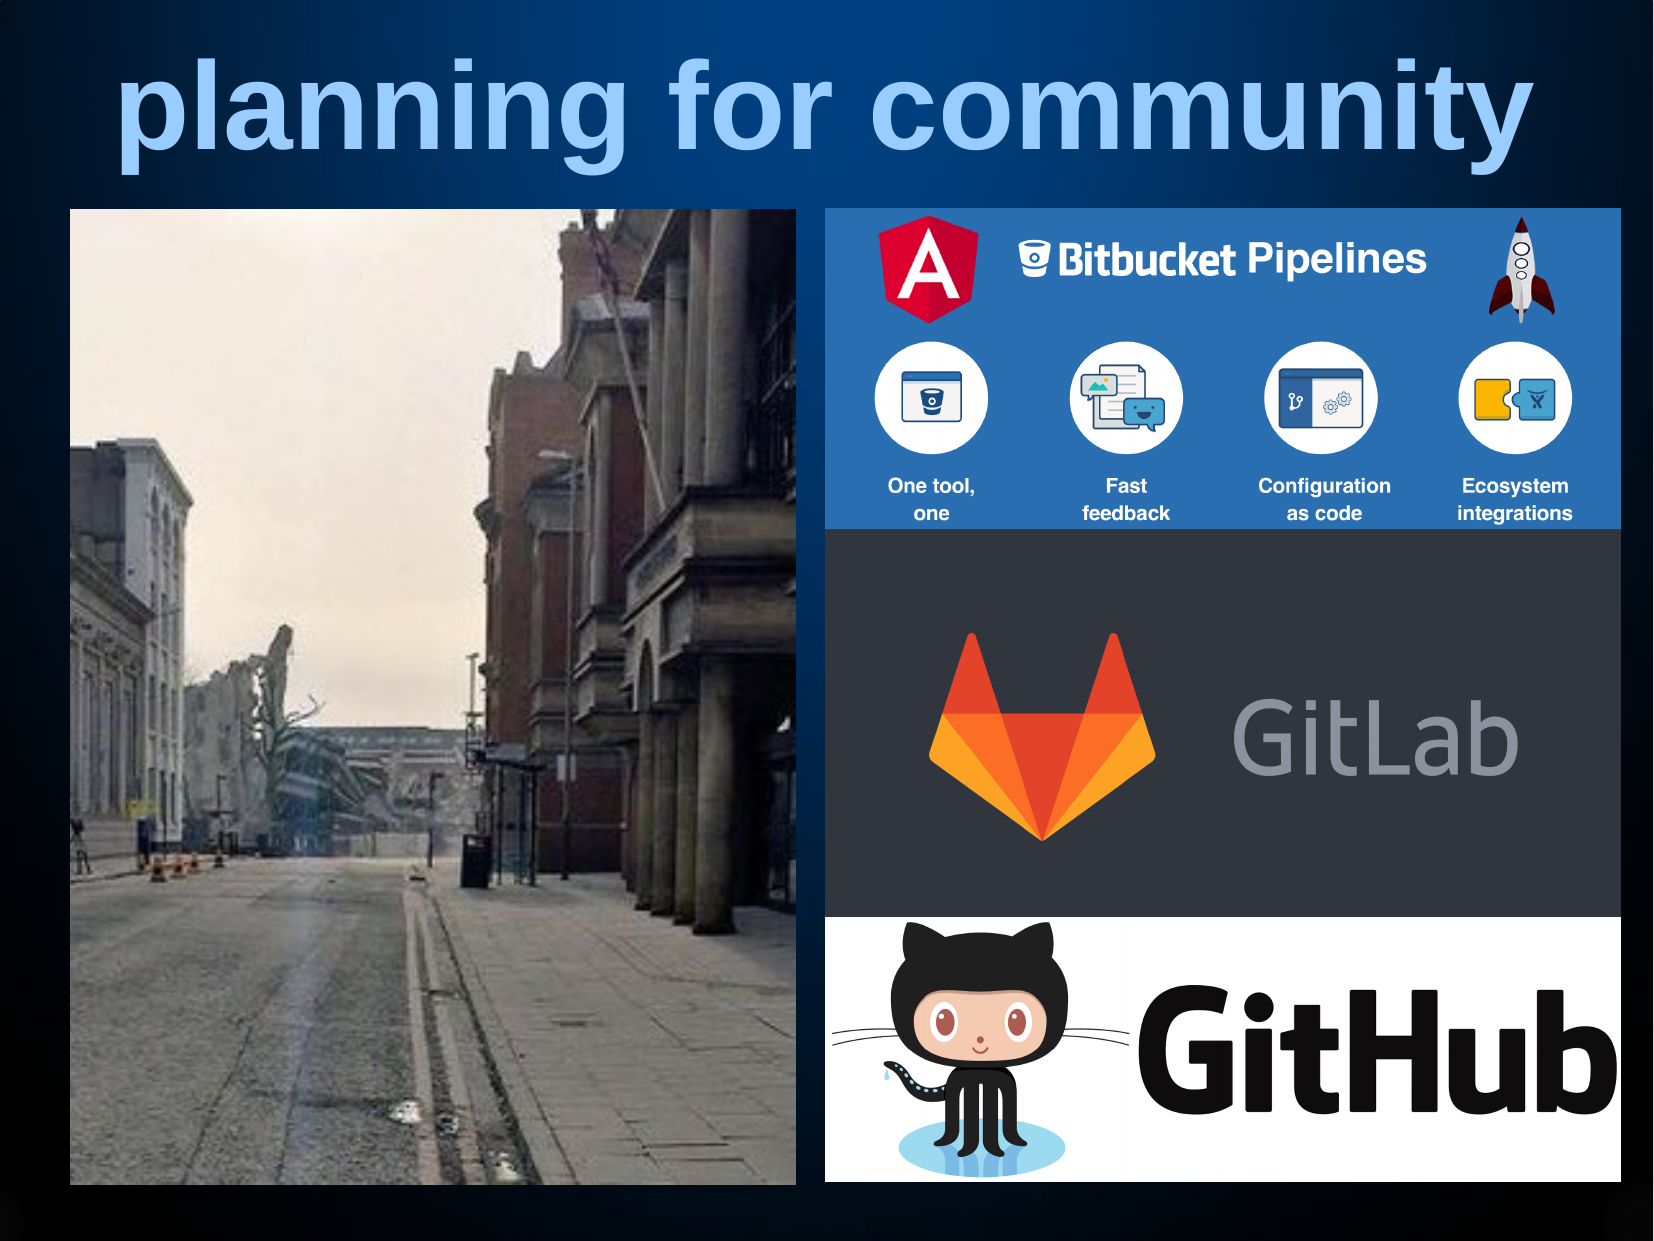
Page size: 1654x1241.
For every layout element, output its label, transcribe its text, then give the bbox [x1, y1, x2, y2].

picture [0, 0, 1654, 1241]
title planning for community [0, 2, 1651, 211]
